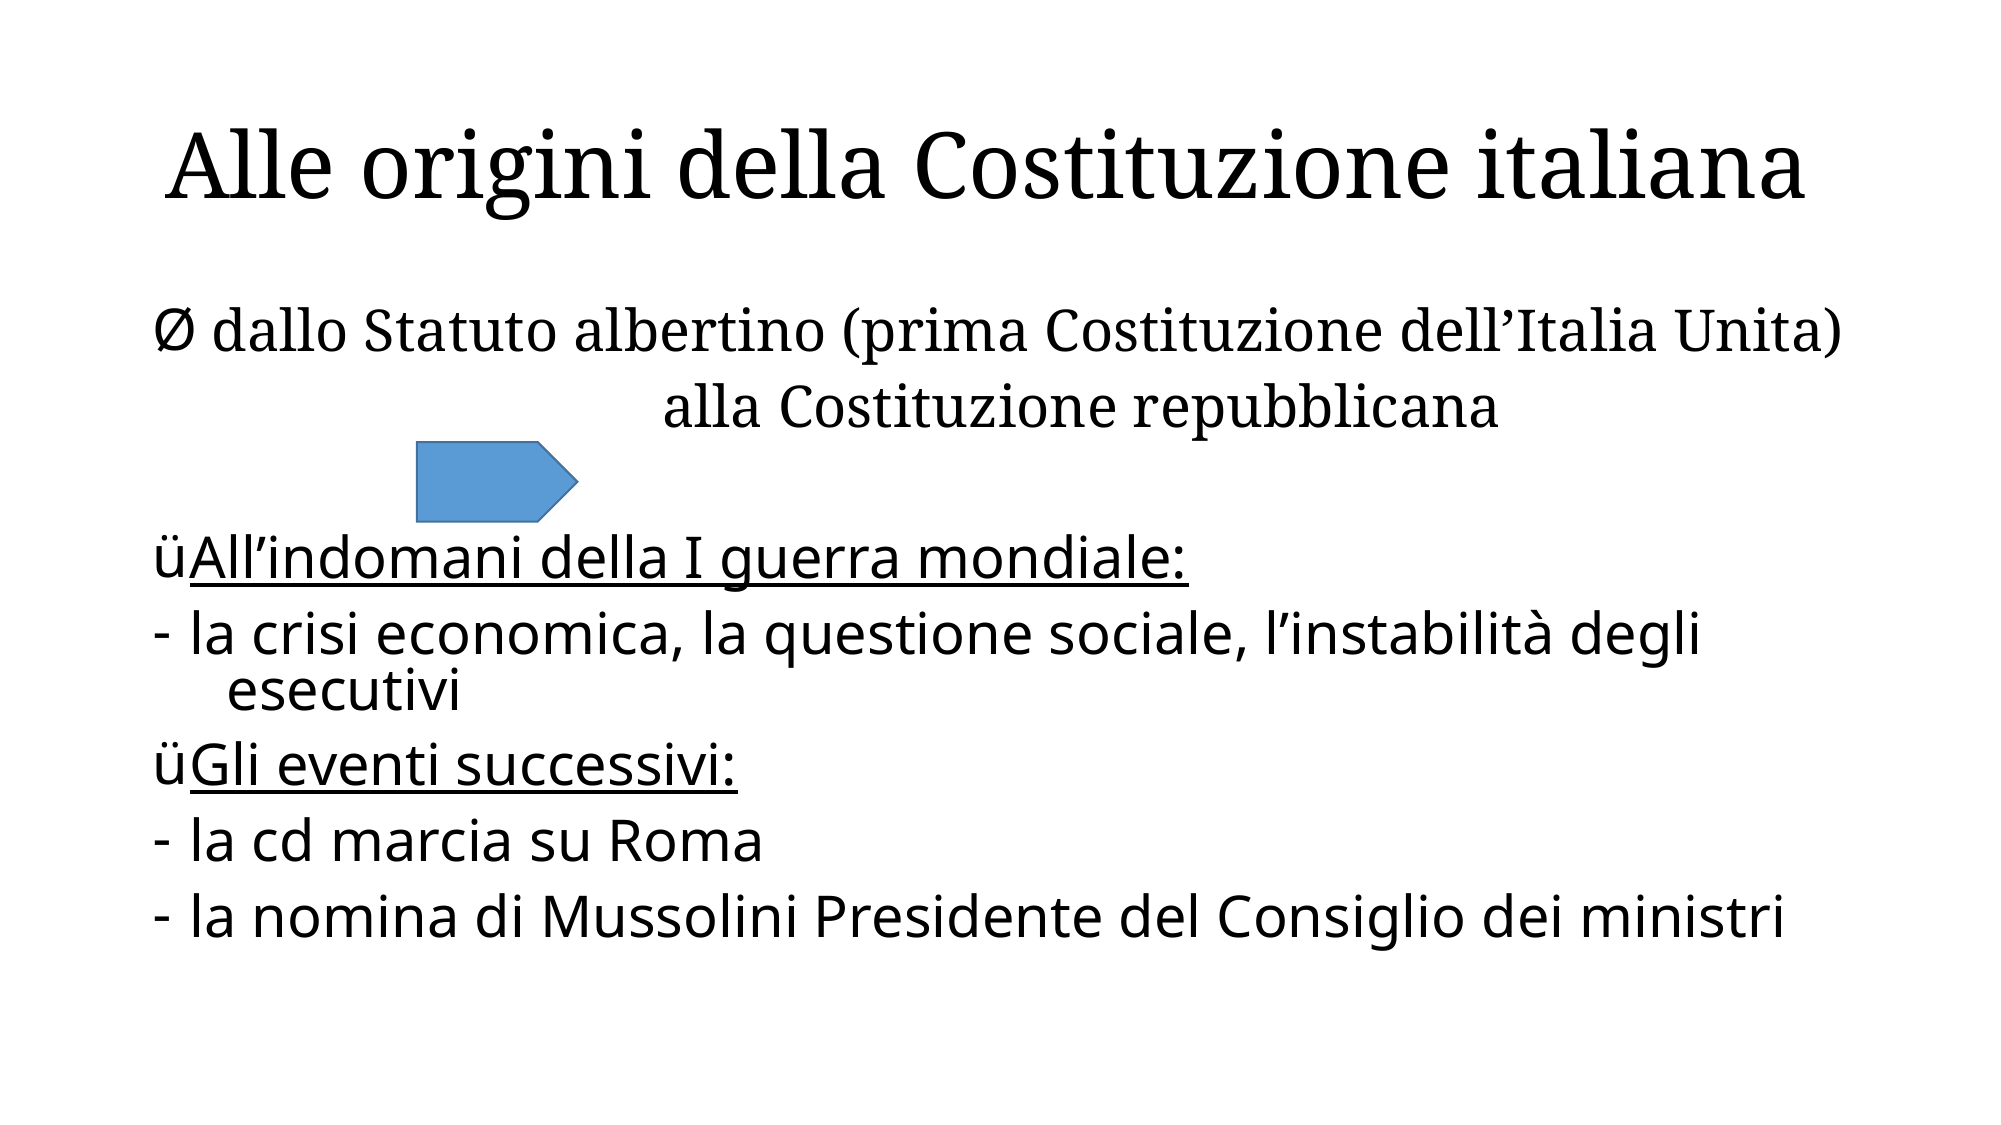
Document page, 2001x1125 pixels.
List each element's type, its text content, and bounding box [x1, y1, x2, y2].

text_box [416, 442, 578, 522]
title Alle origini della Costituzione italiana [137, 59, 1863, 278]
list dallo Statuto albertino (prima Costituzione dell’Italia Unita) alla Costituzione repubblicana All’indomani della I guerra mondiale: la crisi economica, la questione sociale, l’instabilità degli esecutivi Gli eventi successivi: la cd marcia su Roma la nomina di Mussolini Presidente del Consiglio dei ministri [137, 299, 1863, 1014]
